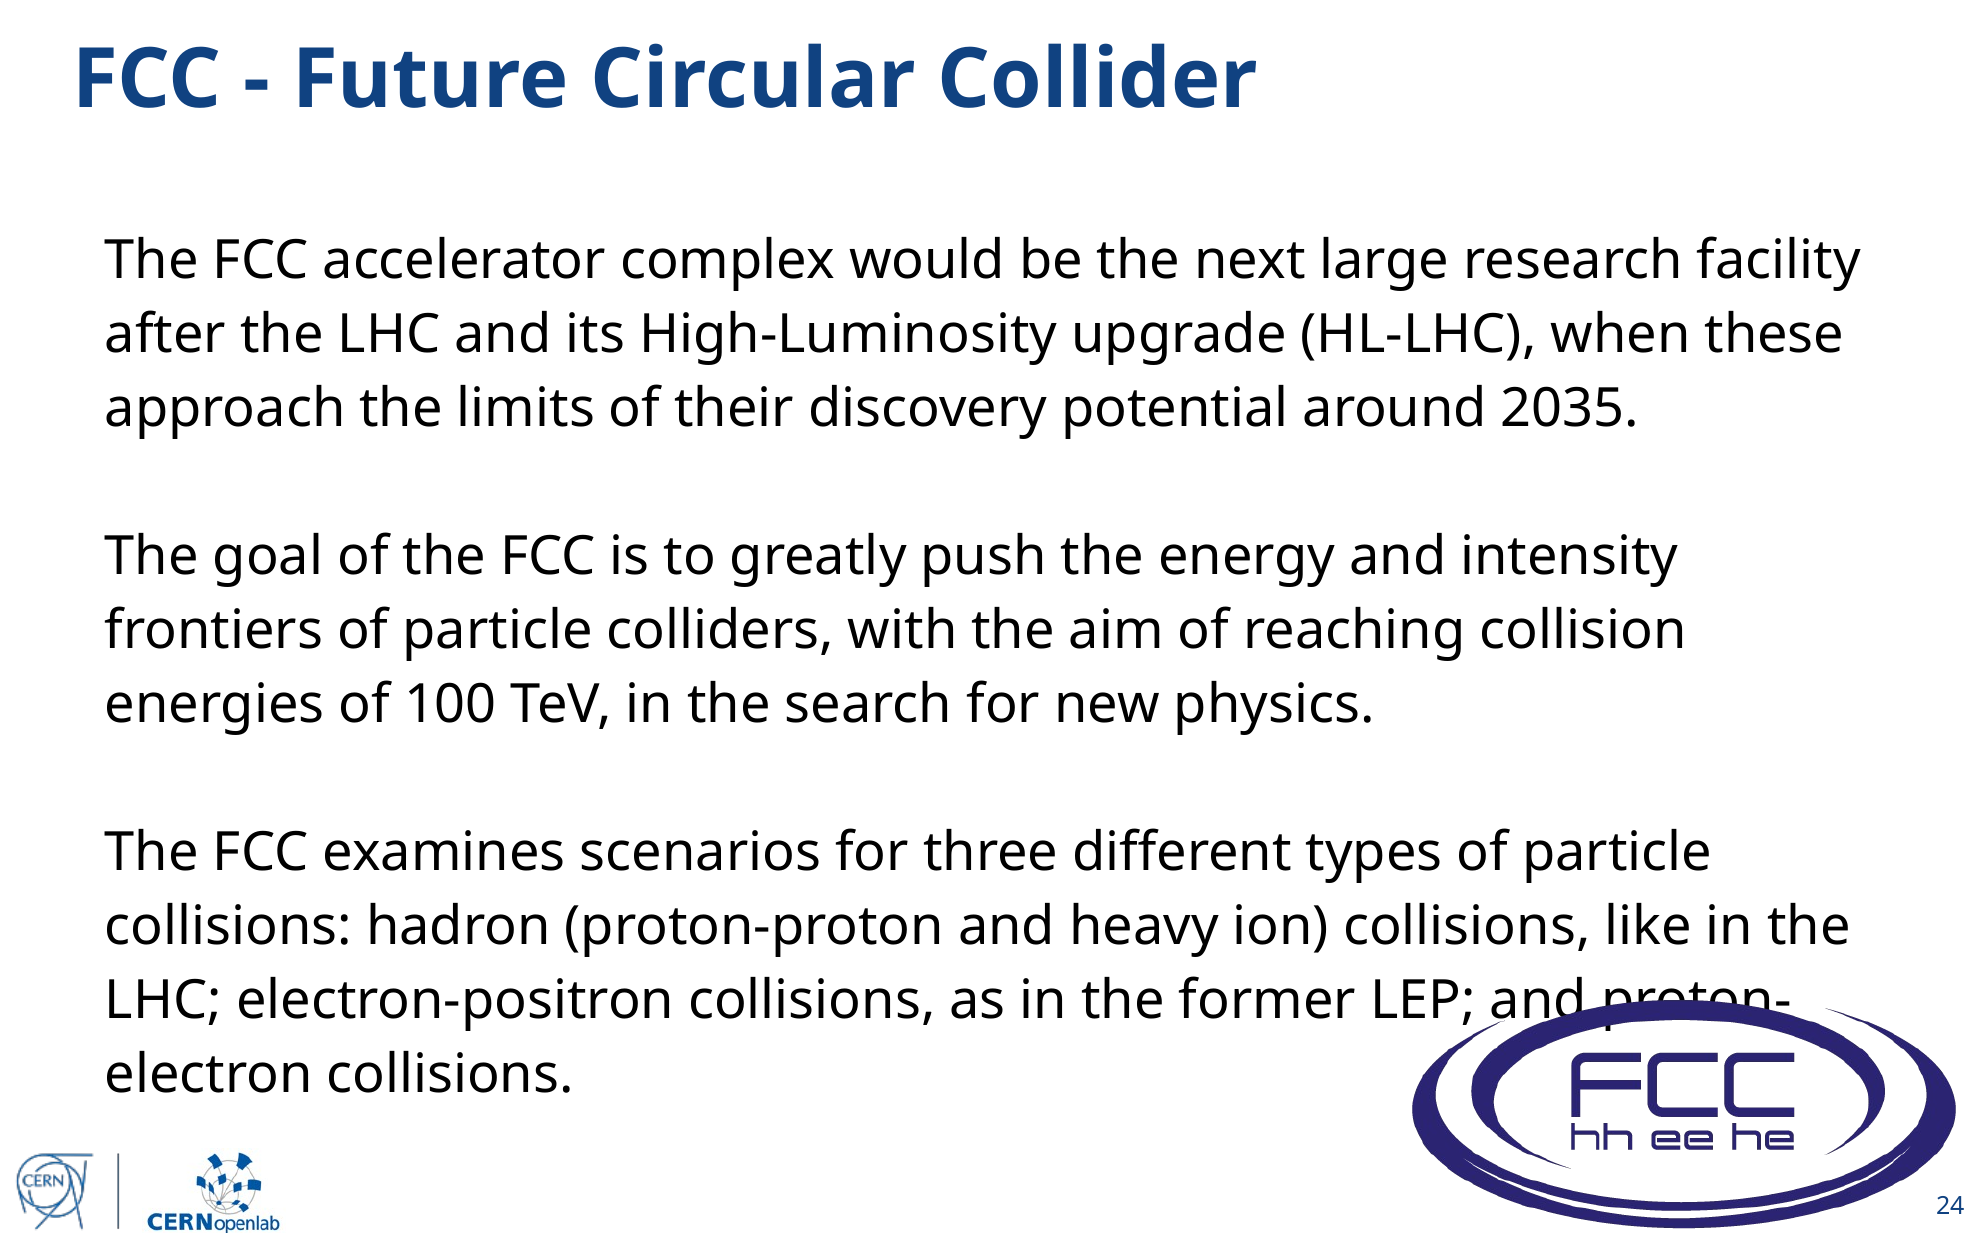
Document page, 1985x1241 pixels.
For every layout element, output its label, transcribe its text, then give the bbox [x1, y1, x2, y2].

picture [51, 1200, 64, 1215]
picture [16, 1188, 64, 1236]
title FCC - Future Circular Collider [72, 0, 1834, 166]
picture [38, 1207, 55, 1215]
picture [1398, 995, 1968, 1234]
picture [19, 1188, 64, 1207]
picture [142, 1148, 286, 1233]
text_box The FCC accelerator complex would be the next large research facility after the LHC and its High-Luminosity upgrade (HL-LHC), when these approach the limits of their discovery potential around 2035. The goal of the FCC is to greatly push the energy and intensity frontiers of particle colliders, with the aim of reaching collision energies of 100 TeV, in the search for new physics. The FCC examines scenarios for three different types of particle collisions: hadron (proton-proton and heavy ion) collisions, like in the LHC; electron-positron collisions, as in the former LEP; and proton-electron collisions. [89, 212, 1893, 1146]
